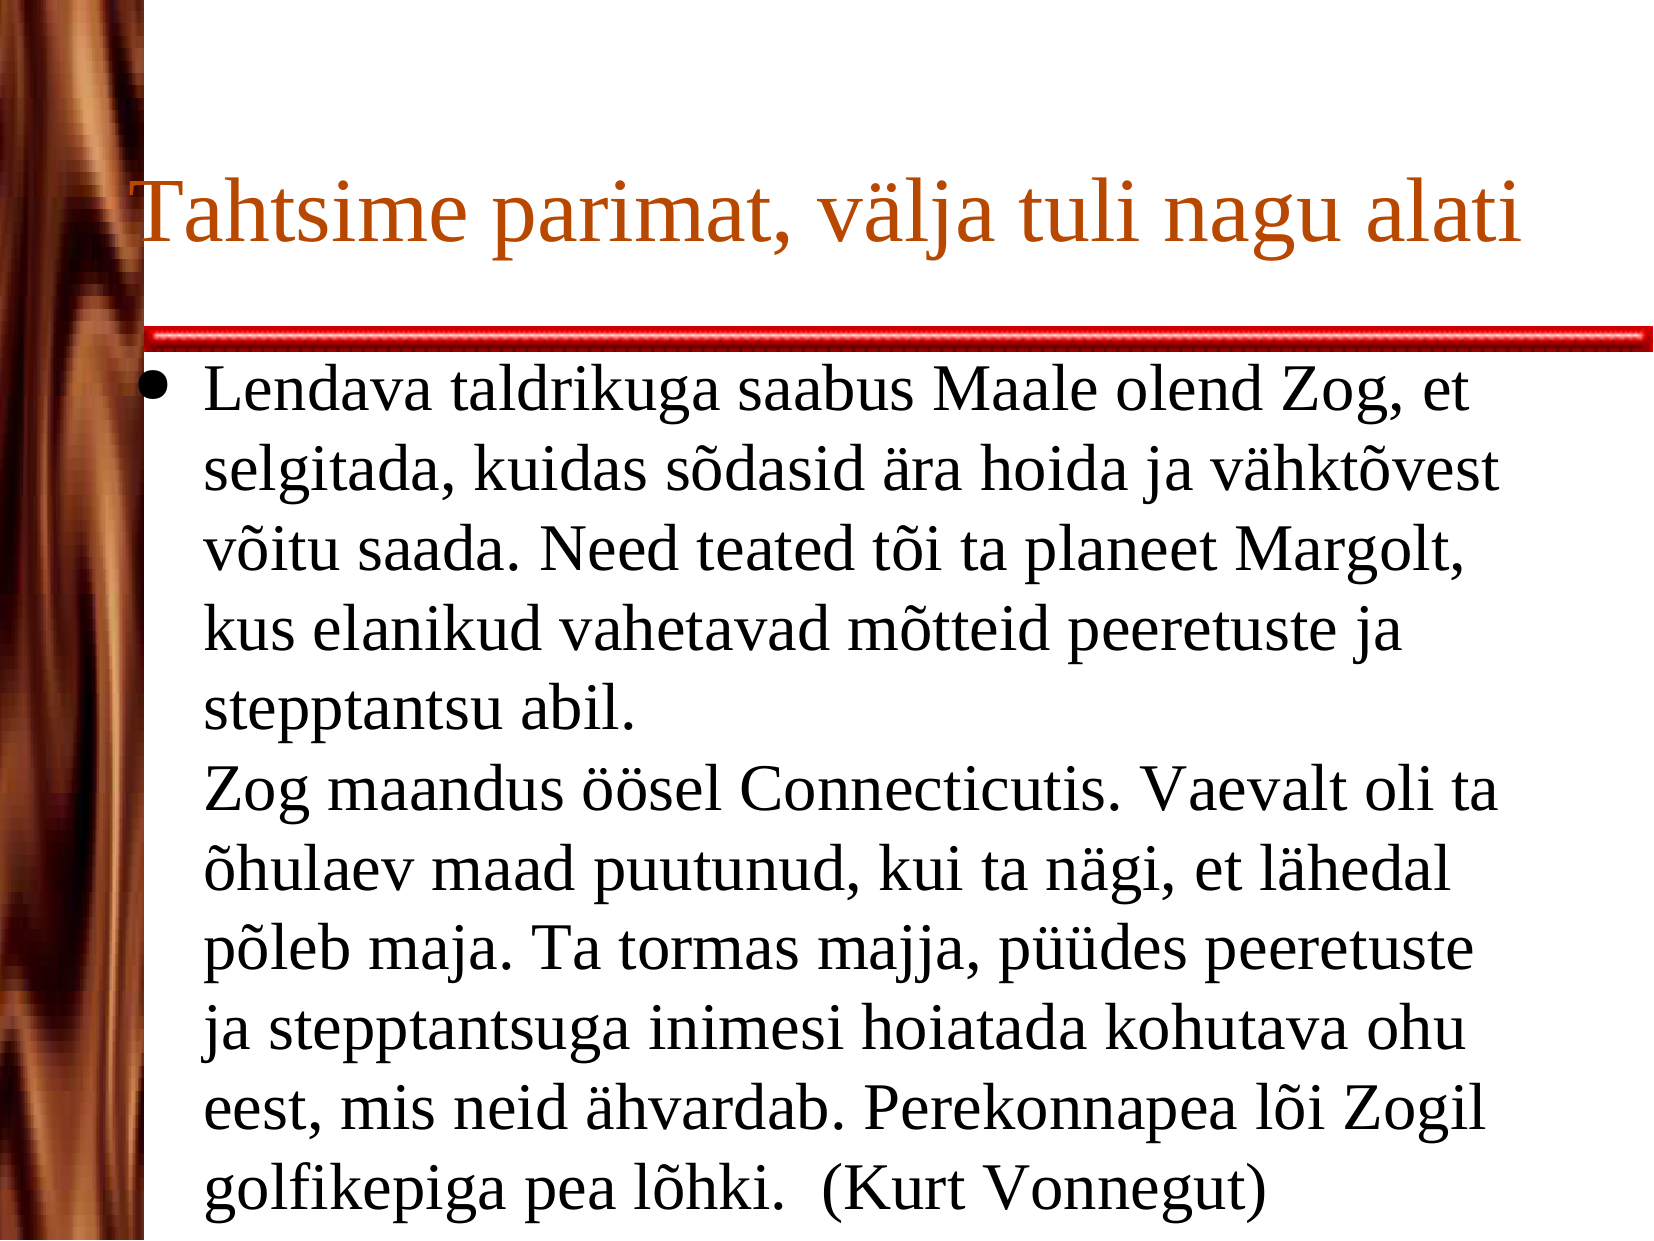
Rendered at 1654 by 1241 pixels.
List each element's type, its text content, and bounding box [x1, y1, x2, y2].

title Tahtsime parimat, välja tuli nagu alati [121, 100, 1533, 312]
picture [0, 0, 1653, 1240]
list Lendava taldrikuga saabus Maale olend Zog, et selgitada, kuidas sõdasid ära hoida ja vähktõvest võitu saada. Need teated tõi ta planeet Margolt, kus elanikud vahetavad mõtteid peeretuste ja stepptantsu abil. Zog maandus öösel Connecticutis. Vaevalt oli ta õhulaev maad puutunud, kui ta nägi, et lähedal põleb maja. Ta tormas majja, püüdes peeretuste ja stepptantsuga inimesi hoiatada kohutava ohu eest, mis neid ähvardab. Perekonnapea lõi Zogil golfikepiga pea lõhki. (Kurt Vonnegut) [121, 344, 1533, 1219]
